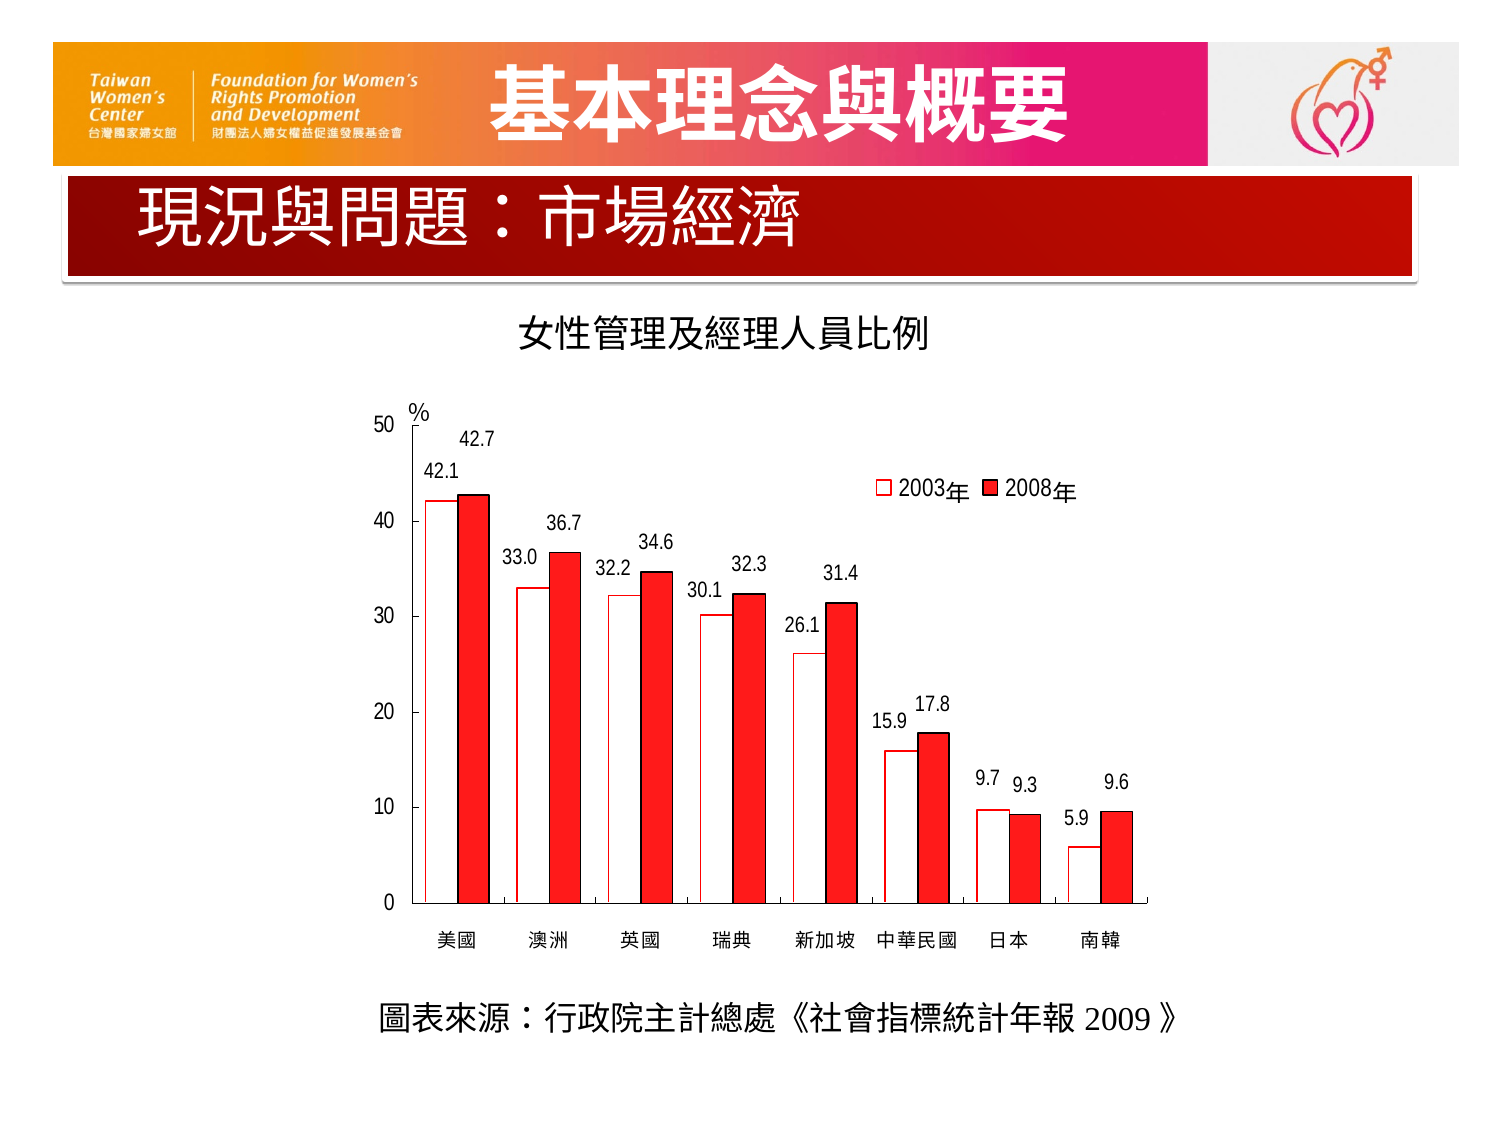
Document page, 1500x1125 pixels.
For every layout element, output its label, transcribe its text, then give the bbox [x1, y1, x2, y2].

text_box 女性管理及經理人員比例 [501, 302, 949, 364]
picture [360, 373, 1177, 966]
list 現況與問題：市場經濟 [64, 172, 1415, 279]
title 基本理念與概要 [171, 42, 1388, 161]
text_box 圖表來源：行政院主計總處《社會指標統計年報2009》 [360, 988, 1211, 1045]
